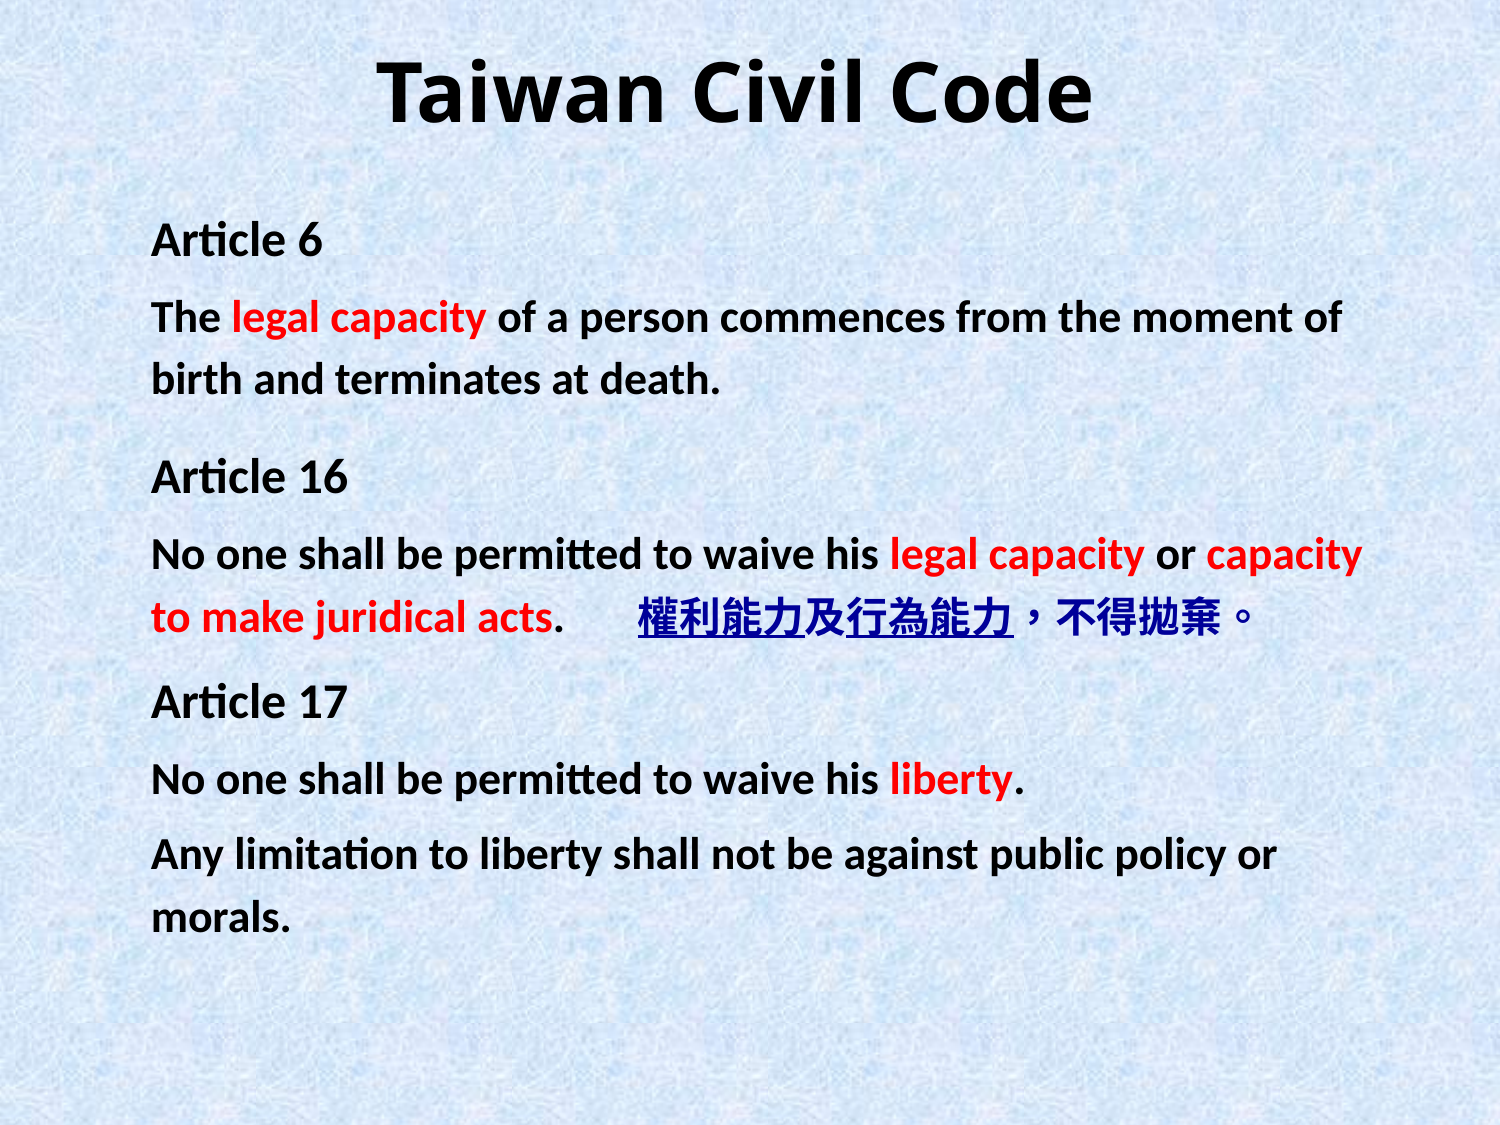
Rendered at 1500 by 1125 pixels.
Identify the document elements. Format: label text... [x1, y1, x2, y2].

title Taiwan Civil Code [88, 19, 1383, 173]
list Article 6 The legal capacity of a person commences from the moment of birth and terminates at death. Article 16 No one shall be permitted to waive his legal capacity or capacity to make juridical acts. 權利能力及行為能力，不得拋棄。 Article 17 No one shall be permitted to waive his liberty. Any limitation to liberty shall not be against public policy or morals. [135, 196, 1400, 1052]
